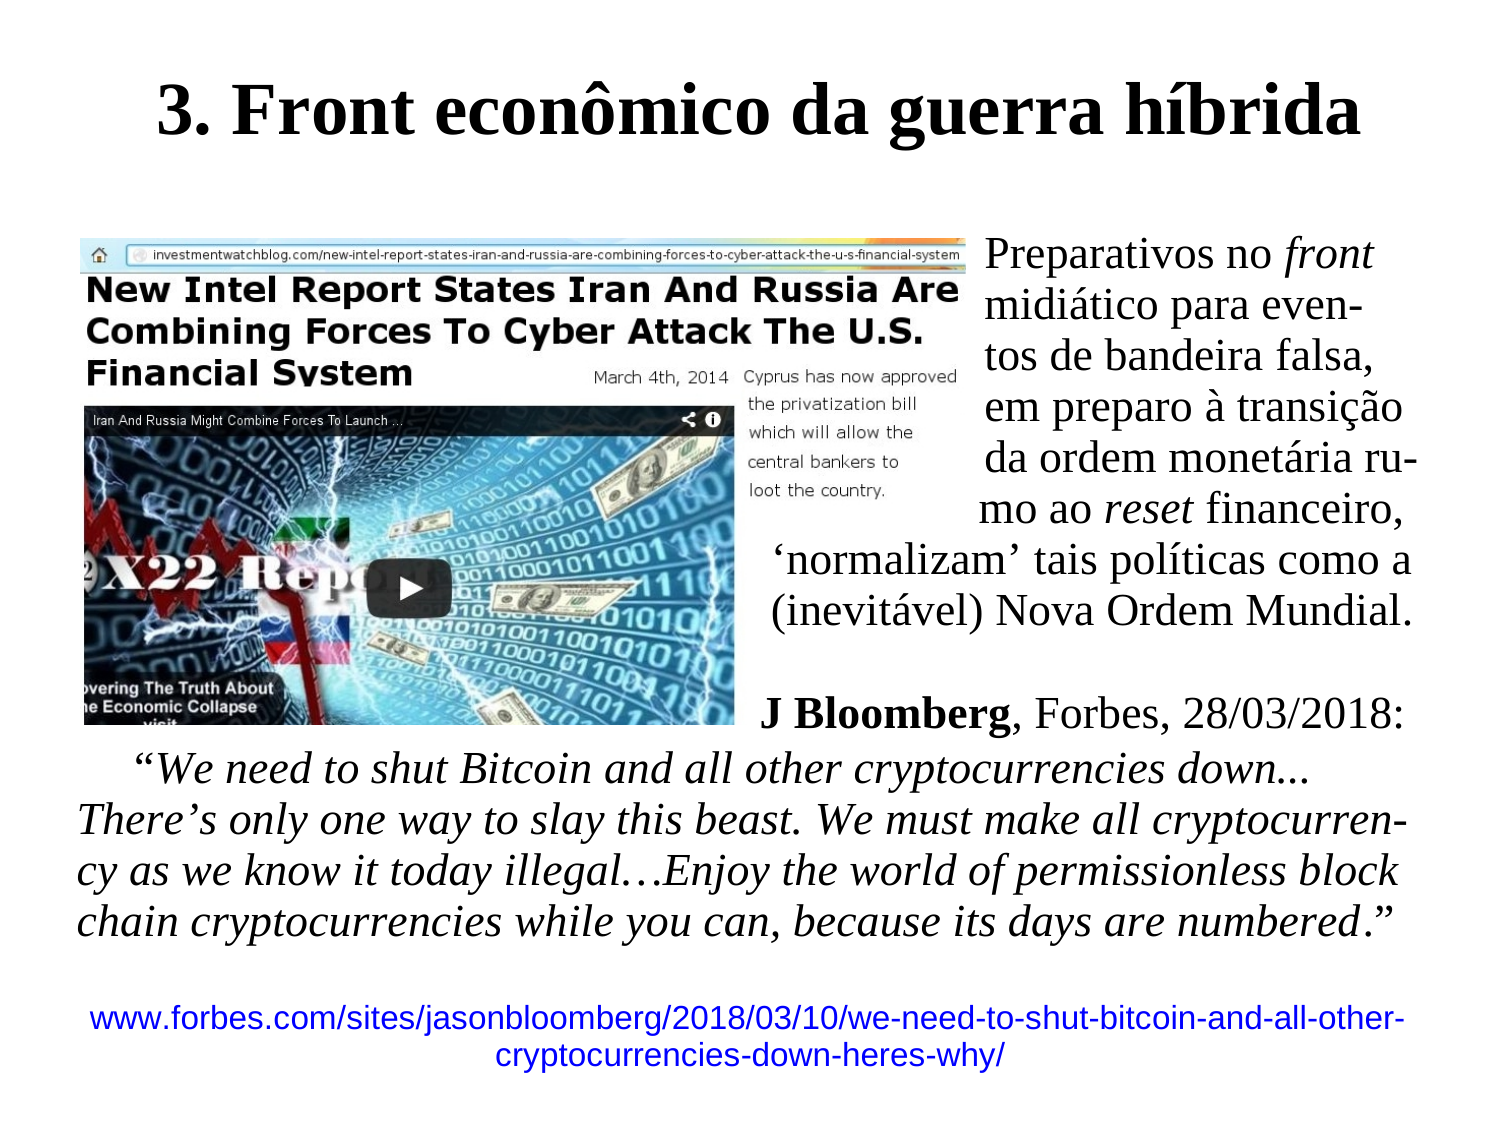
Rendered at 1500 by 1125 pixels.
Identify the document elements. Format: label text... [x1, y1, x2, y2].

text_box Preparativos no front midiático para even- tos de bandeira falsa, em preparo à transição da ordem monetária ru- mo ao reset financeiro, ‘normalizam’ tais políticas como a (inevitável) Nova Ordem Mundial. J Bloomberg, Forbes, 28/03/2018: [747, 227, 1420, 739]
text_box “We need to shut Bitcoin and all other cryptocurrencies down... There’s only one way to slay this beast. We must make all cryptocurren-cy as we know it today illegal…Enjoy the world of permissionless block chain cryptocurrencies while you can, because its days are numbered.” [76, 742, 1413, 947]
title 3. Front econômico da guerra híbrida [81, 33, 1438, 184]
picture [80, 238, 747, 725]
text_box www.forbes.com/sites/jasonbloomberg/2018/03/10/we-need-to-shut-bitcoin-and-all-other-cryptocurrencies-down-heres-why/ [25, 998, 1470, 1082]
